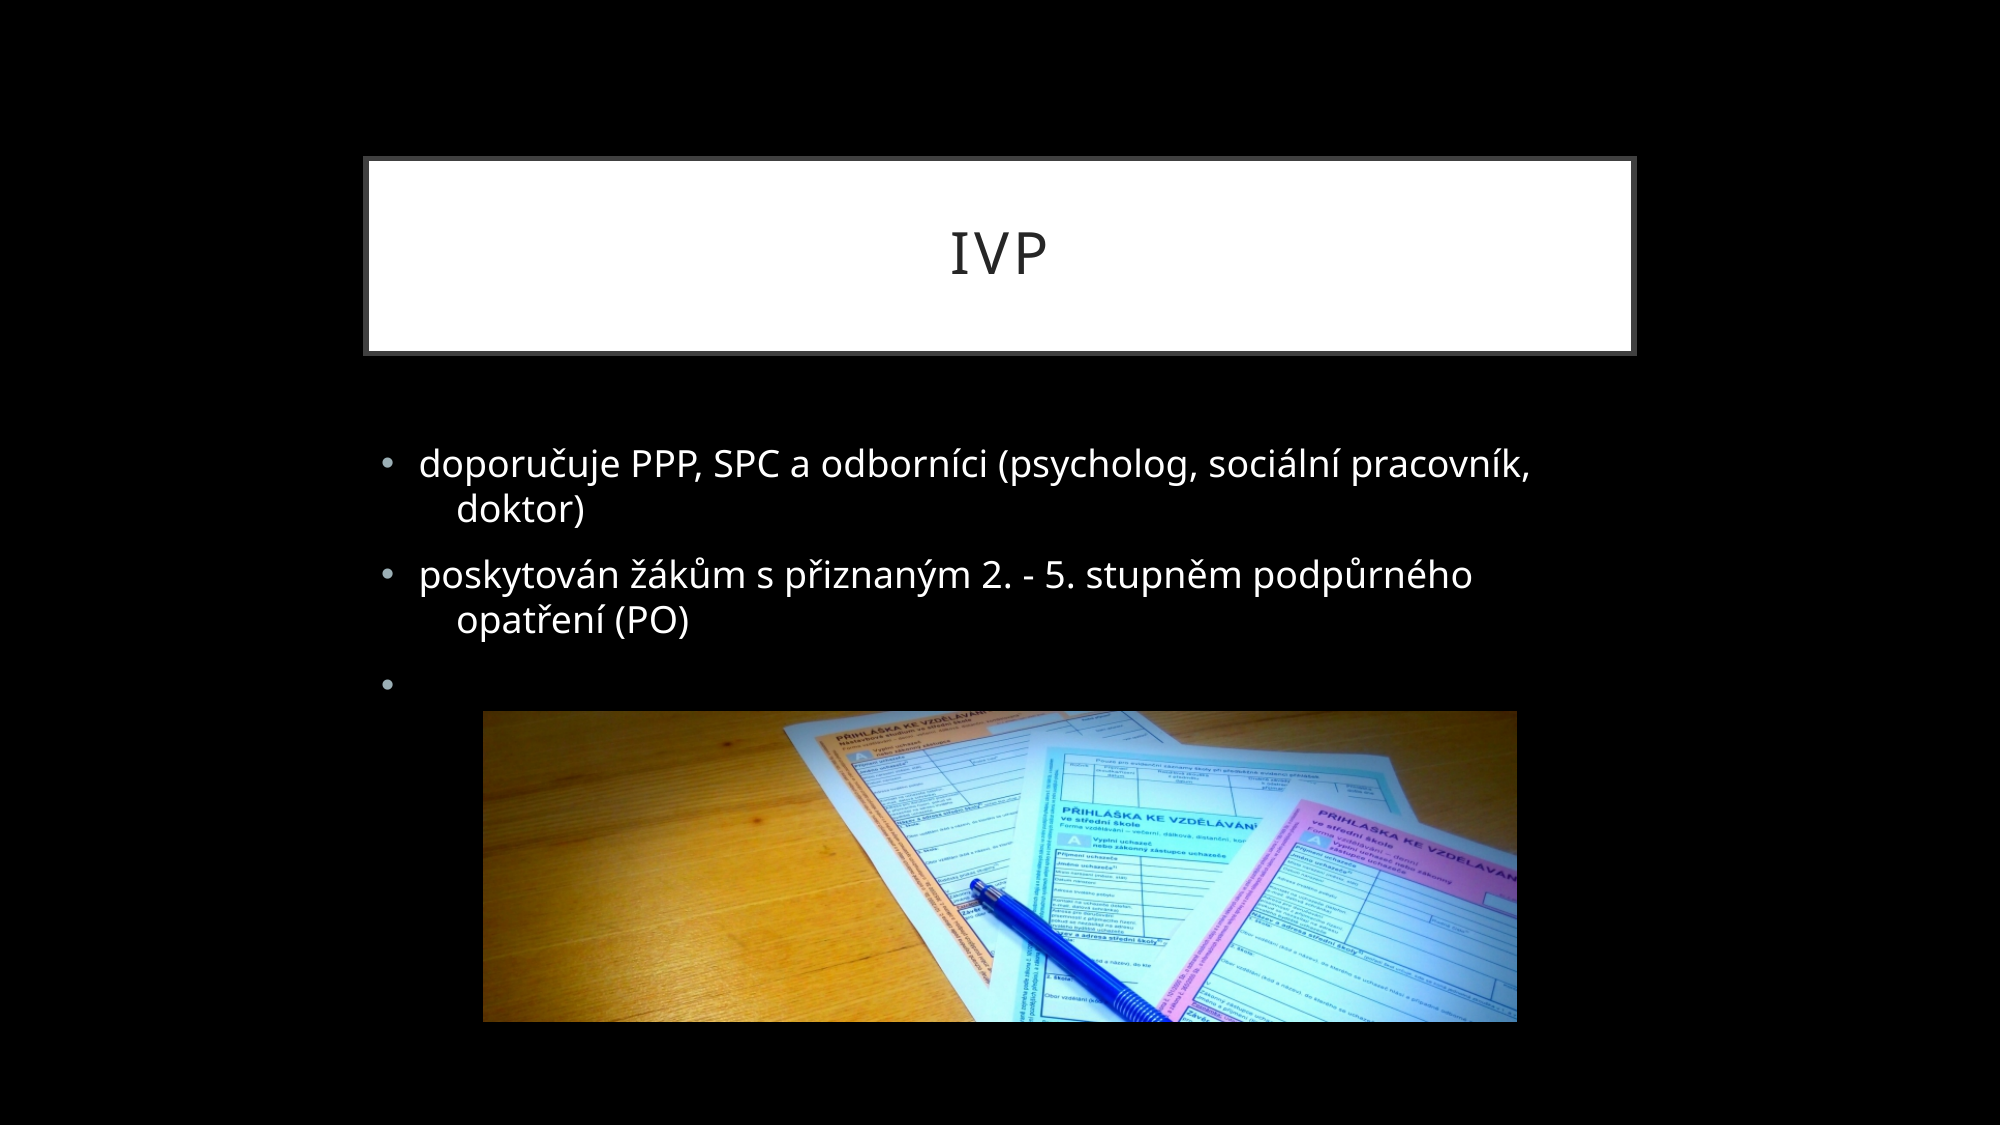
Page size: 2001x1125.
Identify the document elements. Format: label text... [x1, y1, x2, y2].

list doporučuje PPP, SPC a odborníci (psycholog, sociální pracovník, doktor) poskytován žákům s přiznaným 2. - 5. stupněm podpůrného opatření (PO) [366, 432, 1634, 942]
picture [483, 711, 1517, 1022]
title ivp [366, 158, 1634, 354]
